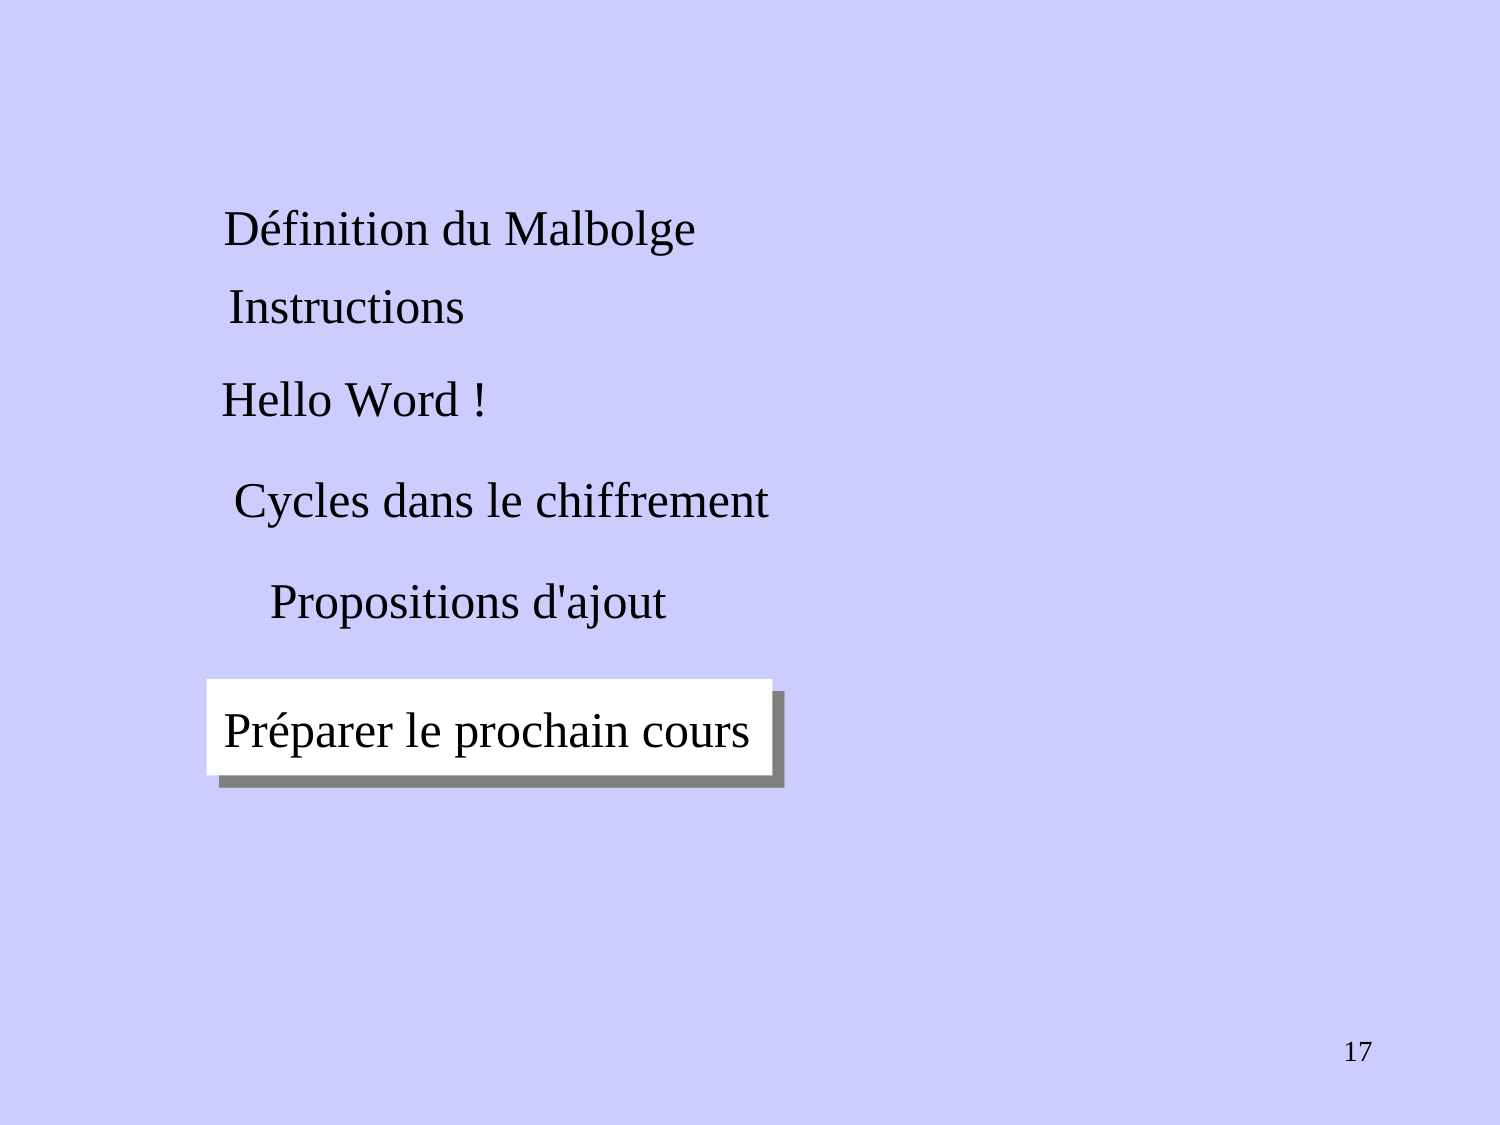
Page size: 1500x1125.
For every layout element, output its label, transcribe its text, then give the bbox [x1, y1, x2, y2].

text_box Propositions d'ajout [255, 560, 682, 637]
text_box Instructions [213, 265, 480, 342]
text_box Définition du Malbolge [208, 187, 737, 263]
text_box [206, 679, 773, 776]
text_box Préparer le prochain cours [208, 689, 766, 765]
text_box Hello Word ! [206, 358, 504, 434]
text_box Cycles dans le chiffrement [219, 460, 785, 536]
text_box <numéro> [1074, 1025, 1388, 1101]
